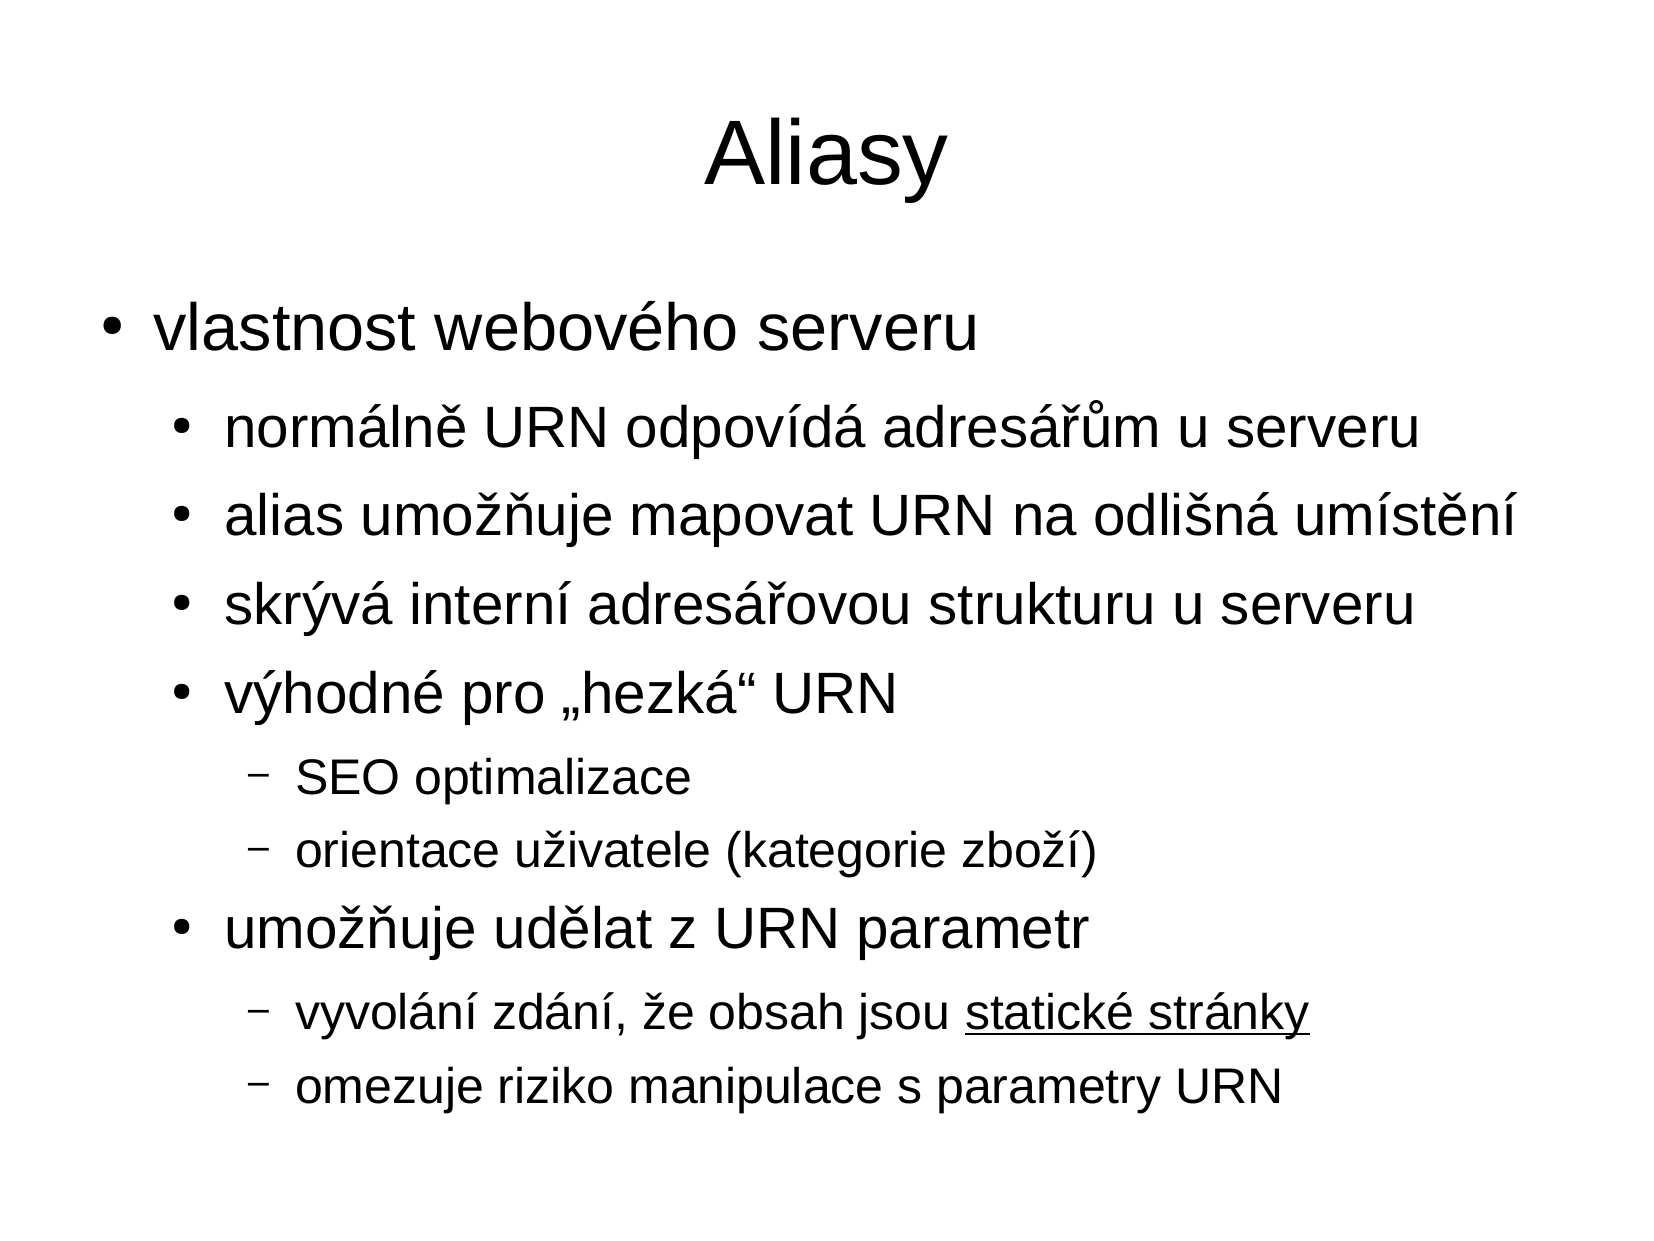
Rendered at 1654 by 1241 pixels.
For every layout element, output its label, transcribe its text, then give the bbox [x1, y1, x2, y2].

title Aliasy [82, 49, 1571, 257]
list vlastnost webového serveru normálně URN odpovídá adresářům u serveru alias umožňuje mapovat URN na odlišná umístění skrývá interní adresářovou strukturu u serveru výhodné pro „hezká“ URN SEO optimalizace orientace uživatele (kategorie zboží) umožňuje udělat z URN parametr vyvolání zdání, že obsah jsou statické stránky omezuje riziko manipulace s parametry URN [82, 290, 1571, 1114]
